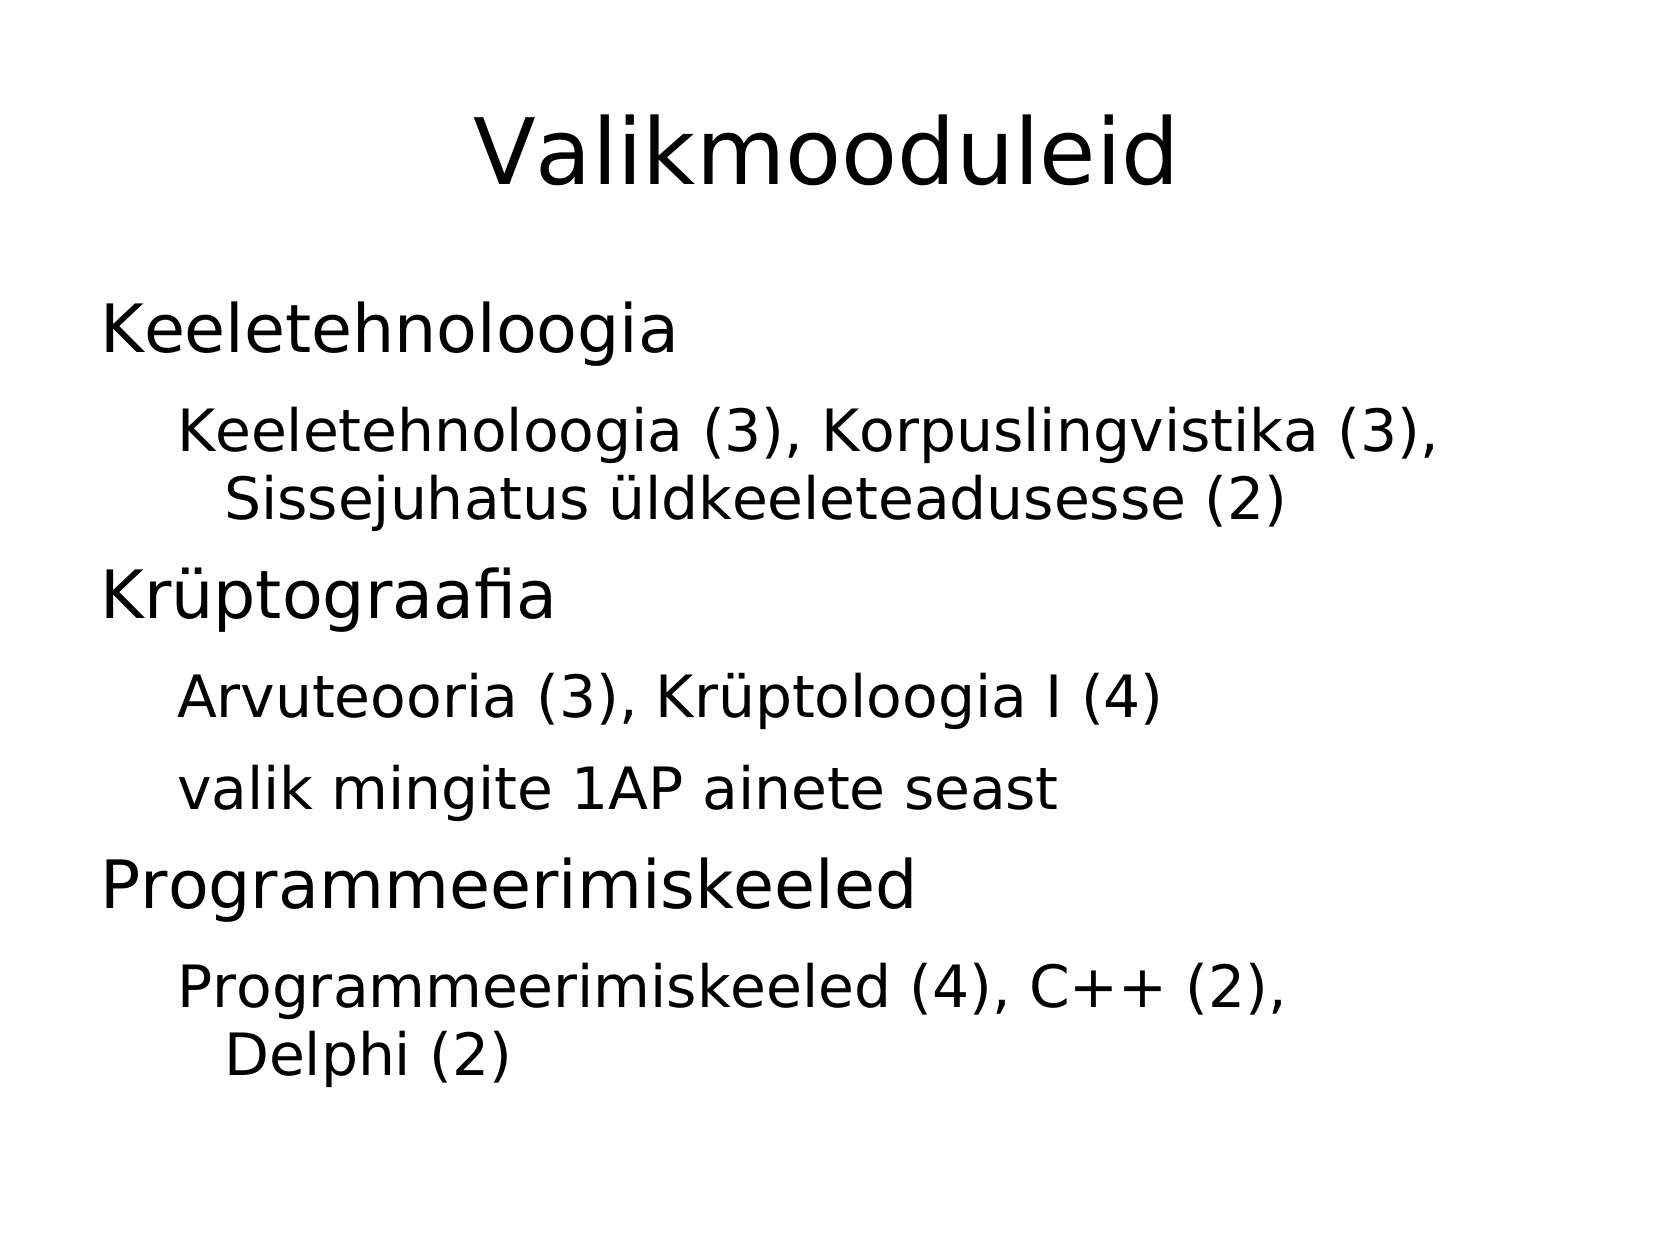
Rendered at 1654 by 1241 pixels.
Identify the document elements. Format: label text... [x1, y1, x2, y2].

title Valikmooduleid [82, 49, 1571, 257]
list Keeletehnoloogia Keeletehnoloogia (3), Korpuslingvistika (3), Sissejuhatus üldkeeleteadusesse (2) Krüptograafia Arvuteooria (3), Krüptoloogia I (4) valik mingite 1AP ainete seast Programmeerimiskeeled Programmeerimiskeeled (4), C++ (2), Delphi (2) [82, 290, 1571, 1109]
